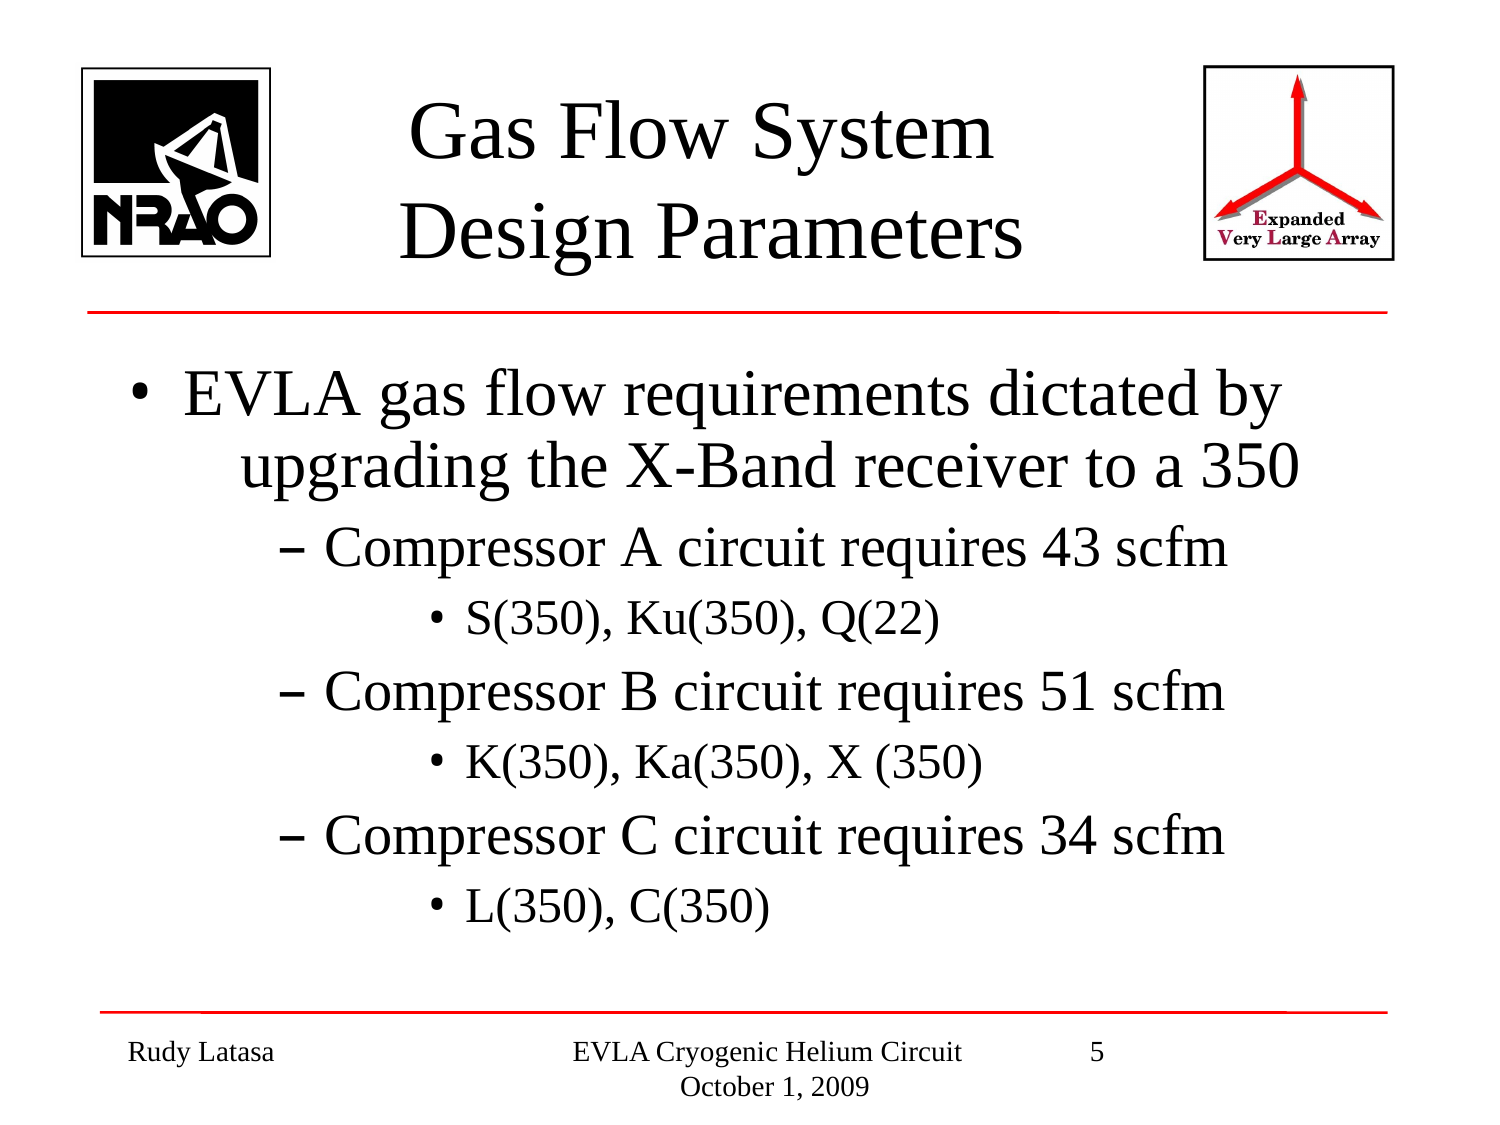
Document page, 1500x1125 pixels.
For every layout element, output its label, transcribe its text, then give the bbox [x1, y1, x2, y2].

text_box [1074, 1025, 1388, 1101]
title Gas Flow System Design Parameters [249, 62, 1175, 288]
text_box Rudy Latasa [112, 1025, 412, 1101]
text_box EVLA Cryogenic Helium Circuit October 1, 2009 [412, 1025, 1074, 1101]
list EVLA gas flow requirements dictated by upgrading the X-Band receiver to a 350 Compressor A circuit requires 43 scfm S(350), Ku(350), Q(22) Compressor B circuit requires 51 scfm K(350), Ka(350), X (350) Compressor C circuit requires 34 scfm L(350), C(350) [112, 350, 1388, 976]
